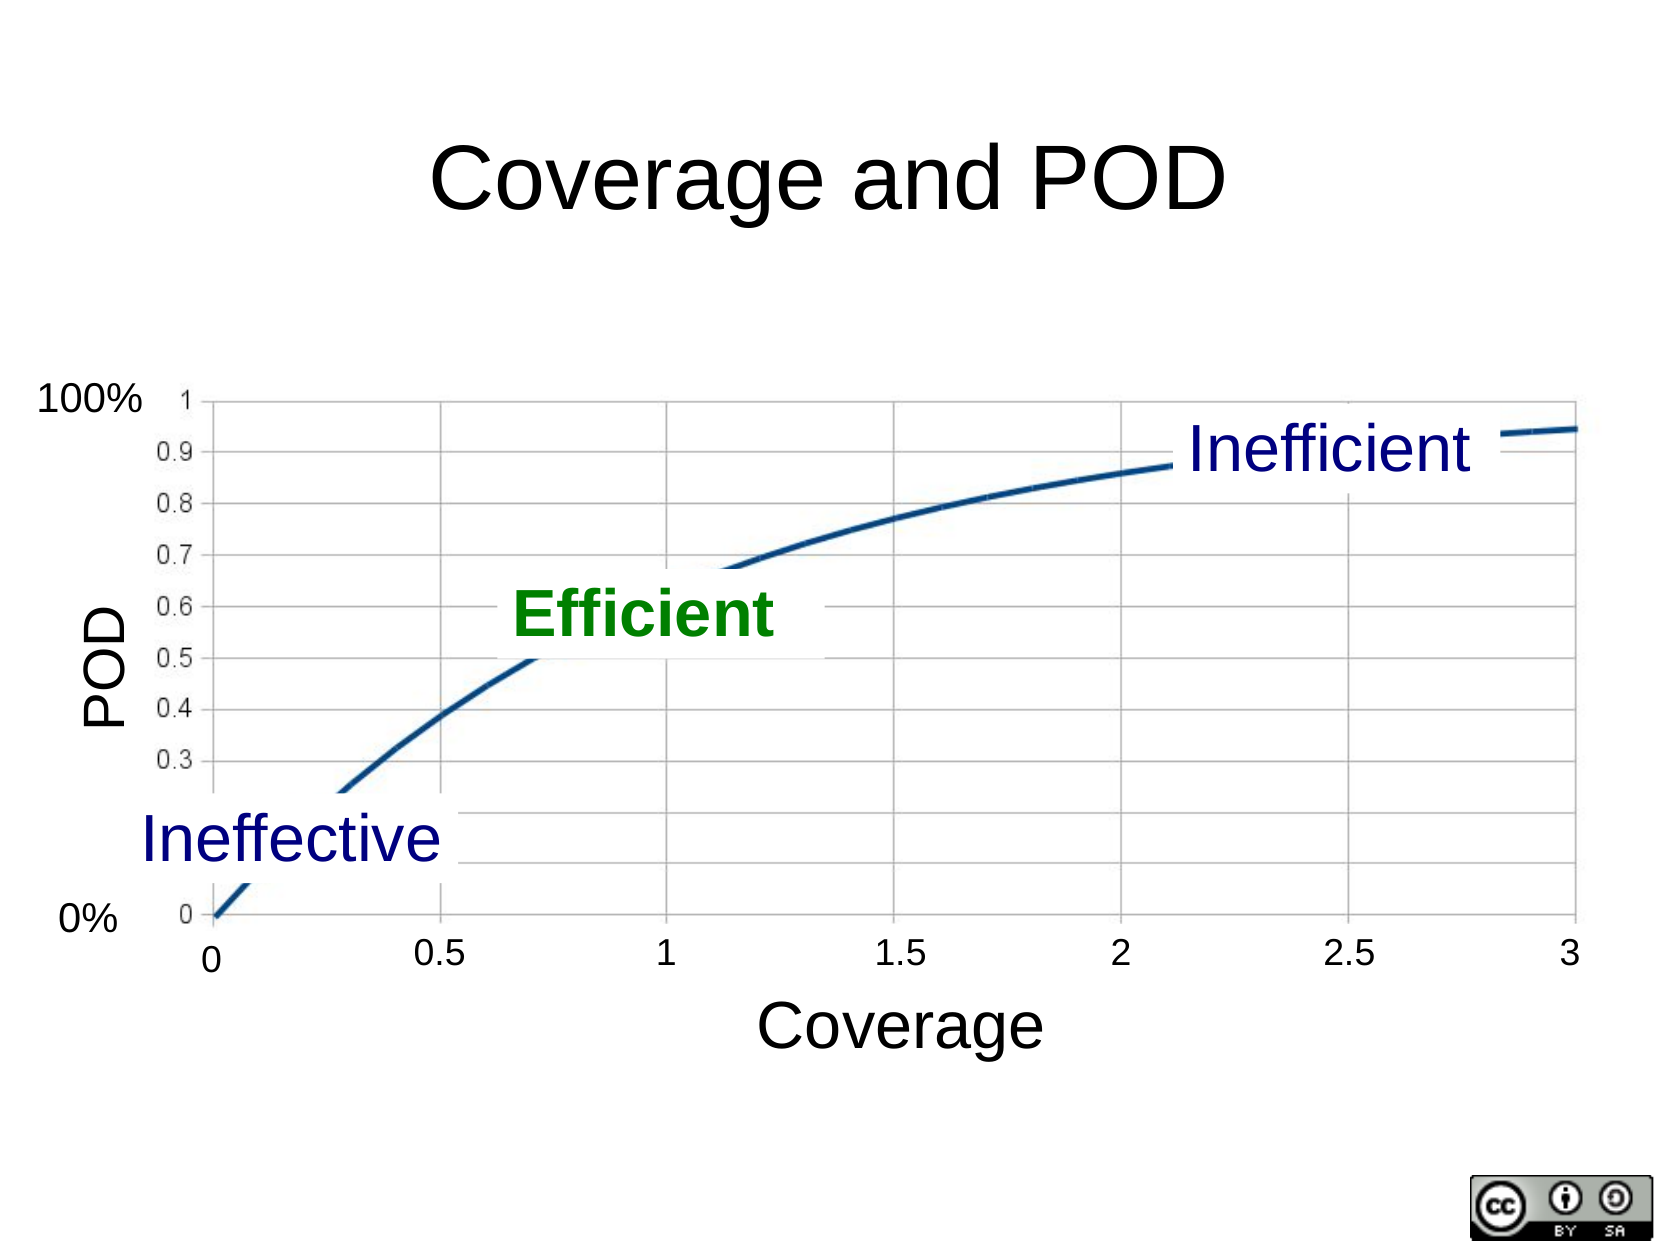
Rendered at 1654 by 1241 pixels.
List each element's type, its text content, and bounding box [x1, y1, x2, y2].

text_box Coverage [742, 980, 1070, 1071]
text_box 1.5 [859, 923, 957, 981]
text_box Inefficient [1173, 403, 1501, 494]
text_box 0% [43, 886, 159, 949]
title Coverage and POD [84, 74, 1573, 282]
text_box 3 [1544, 923, 1596, 981]
text_box 2 [1095, 923, 1147, 981]
text_box 0.5 [399, 923, 492, 981]
picture [0, 124, 1651, 1114]
text_box 100% [21, 367, 161, 429]
picture [1470, 1175, 1654, 1241]
text_box Efficient [497, 569, 825, 659]
text_box Ineffective [125, 793, 459, 884]
text_box POD [64, 480, 145, 841]
text_box 0 [186, 930, 237, 988]
text_box 2.5 [1308, 923, 1405, 981]
text_box 1 [641, 923, 692, 981]
